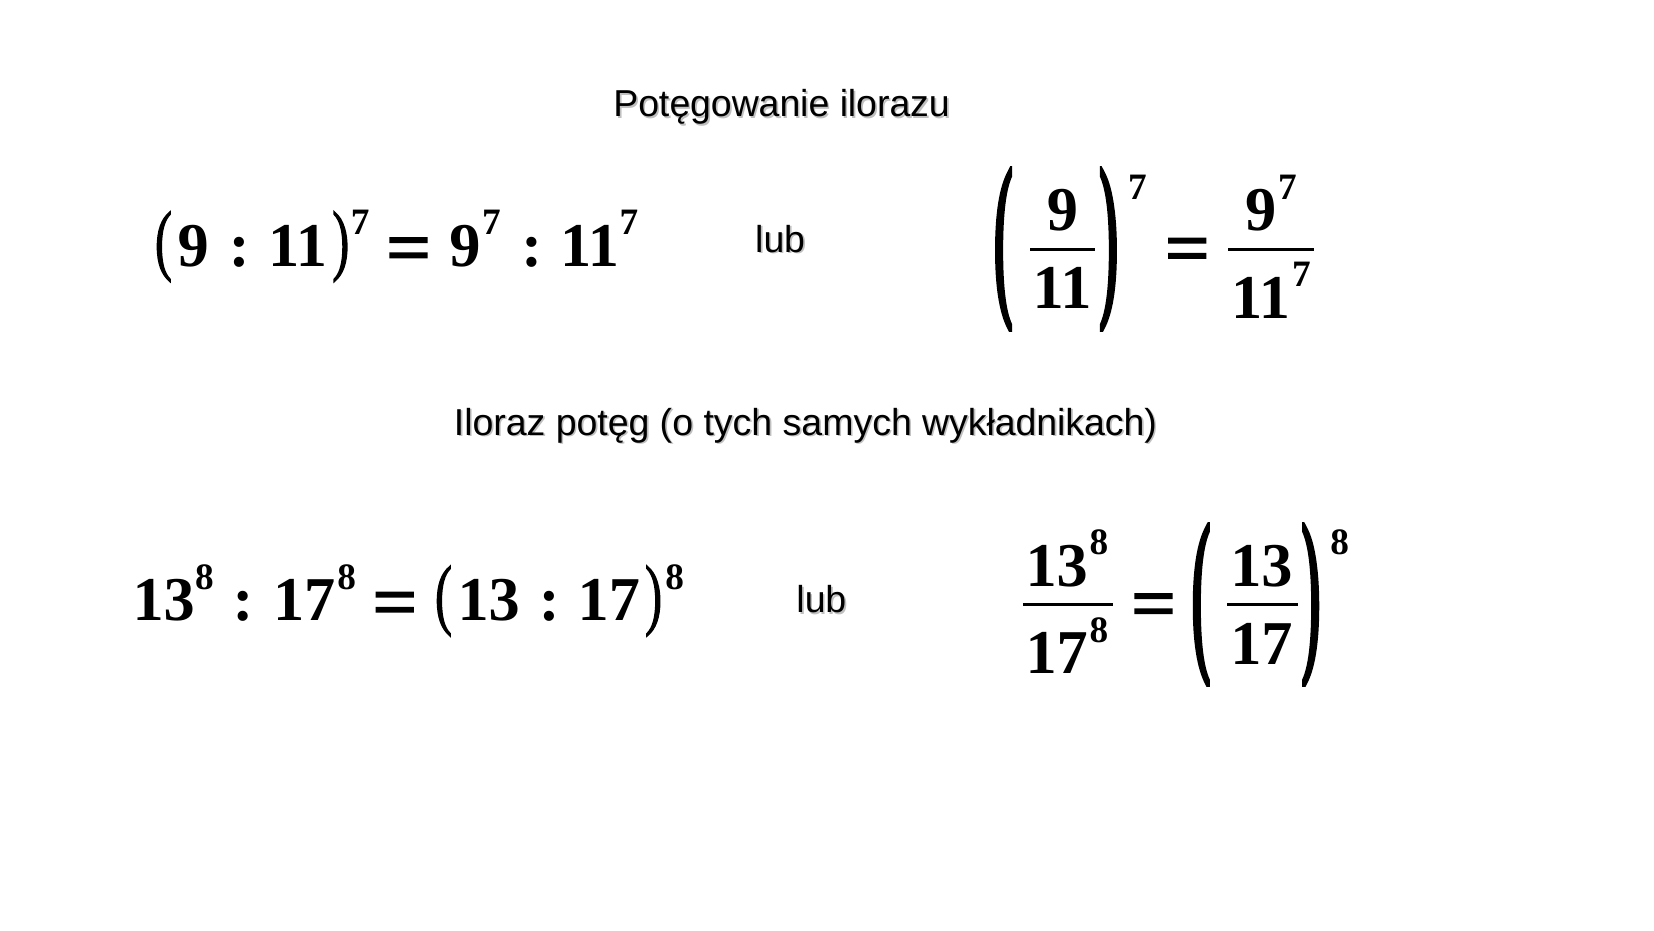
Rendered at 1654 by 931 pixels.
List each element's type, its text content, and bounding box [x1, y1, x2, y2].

chart [1013, 522, 1357, 687]
text_box Iloraz potęg (o tych samych wykładnikach) [439, 393, 1173, 451]
chart [126, 556, 691, 639]
text_box Potęgowanie ilorazu [598, 75, 965, 132]
chart [985, 166, 1324, 332]
text_box lub [740, 210, 820, 268]
text_box lub [781, 571, 862, 628]
chart [146, 202, 646, 285]
